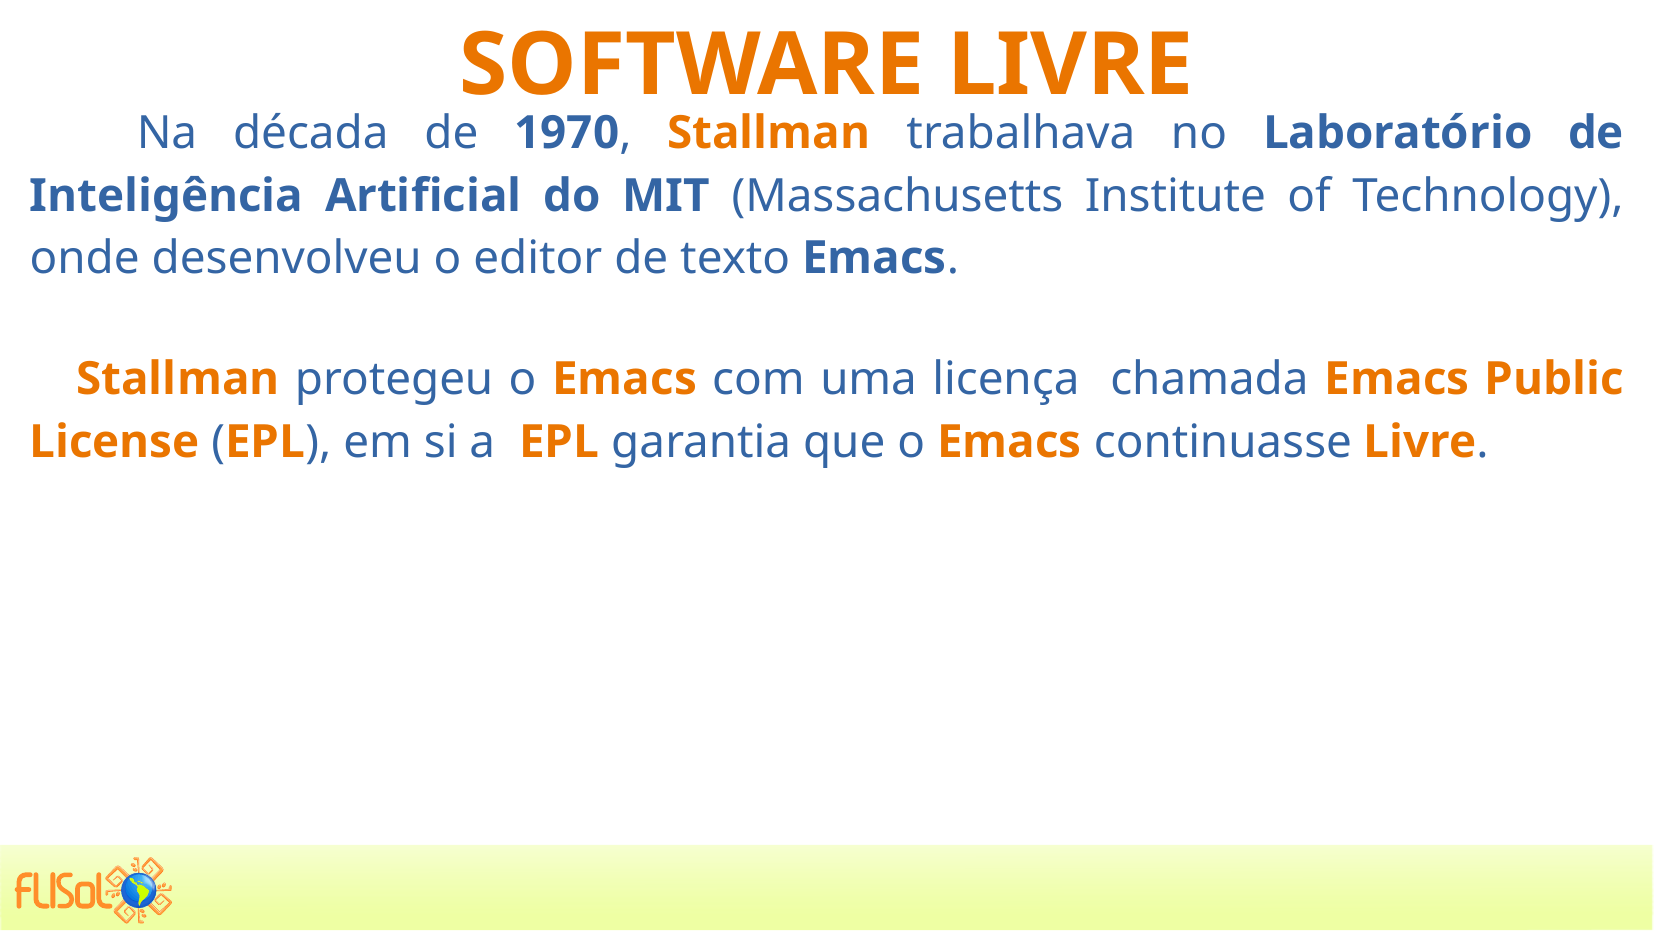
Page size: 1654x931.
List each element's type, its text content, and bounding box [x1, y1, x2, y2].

text_box Na década de 1970, Stallman trabalhava no Laboratório de Inteligência Artificial do MIT (Massachusetts Institute of Technology), onde desenvolveu o editor de texto Emacs. [29, 115, 1625, 271]
text_box Stallman protegeu o Emacs com uma licença chamada Emacs Public License (EPL), em si a EPL garantia que o Emacs continuasse Livre. [29, 356, 1625, 460]
text_box [0, 844, 1654, 931]
text_box SOFTWARE LIVRE [29, 11, 1625, 110]
